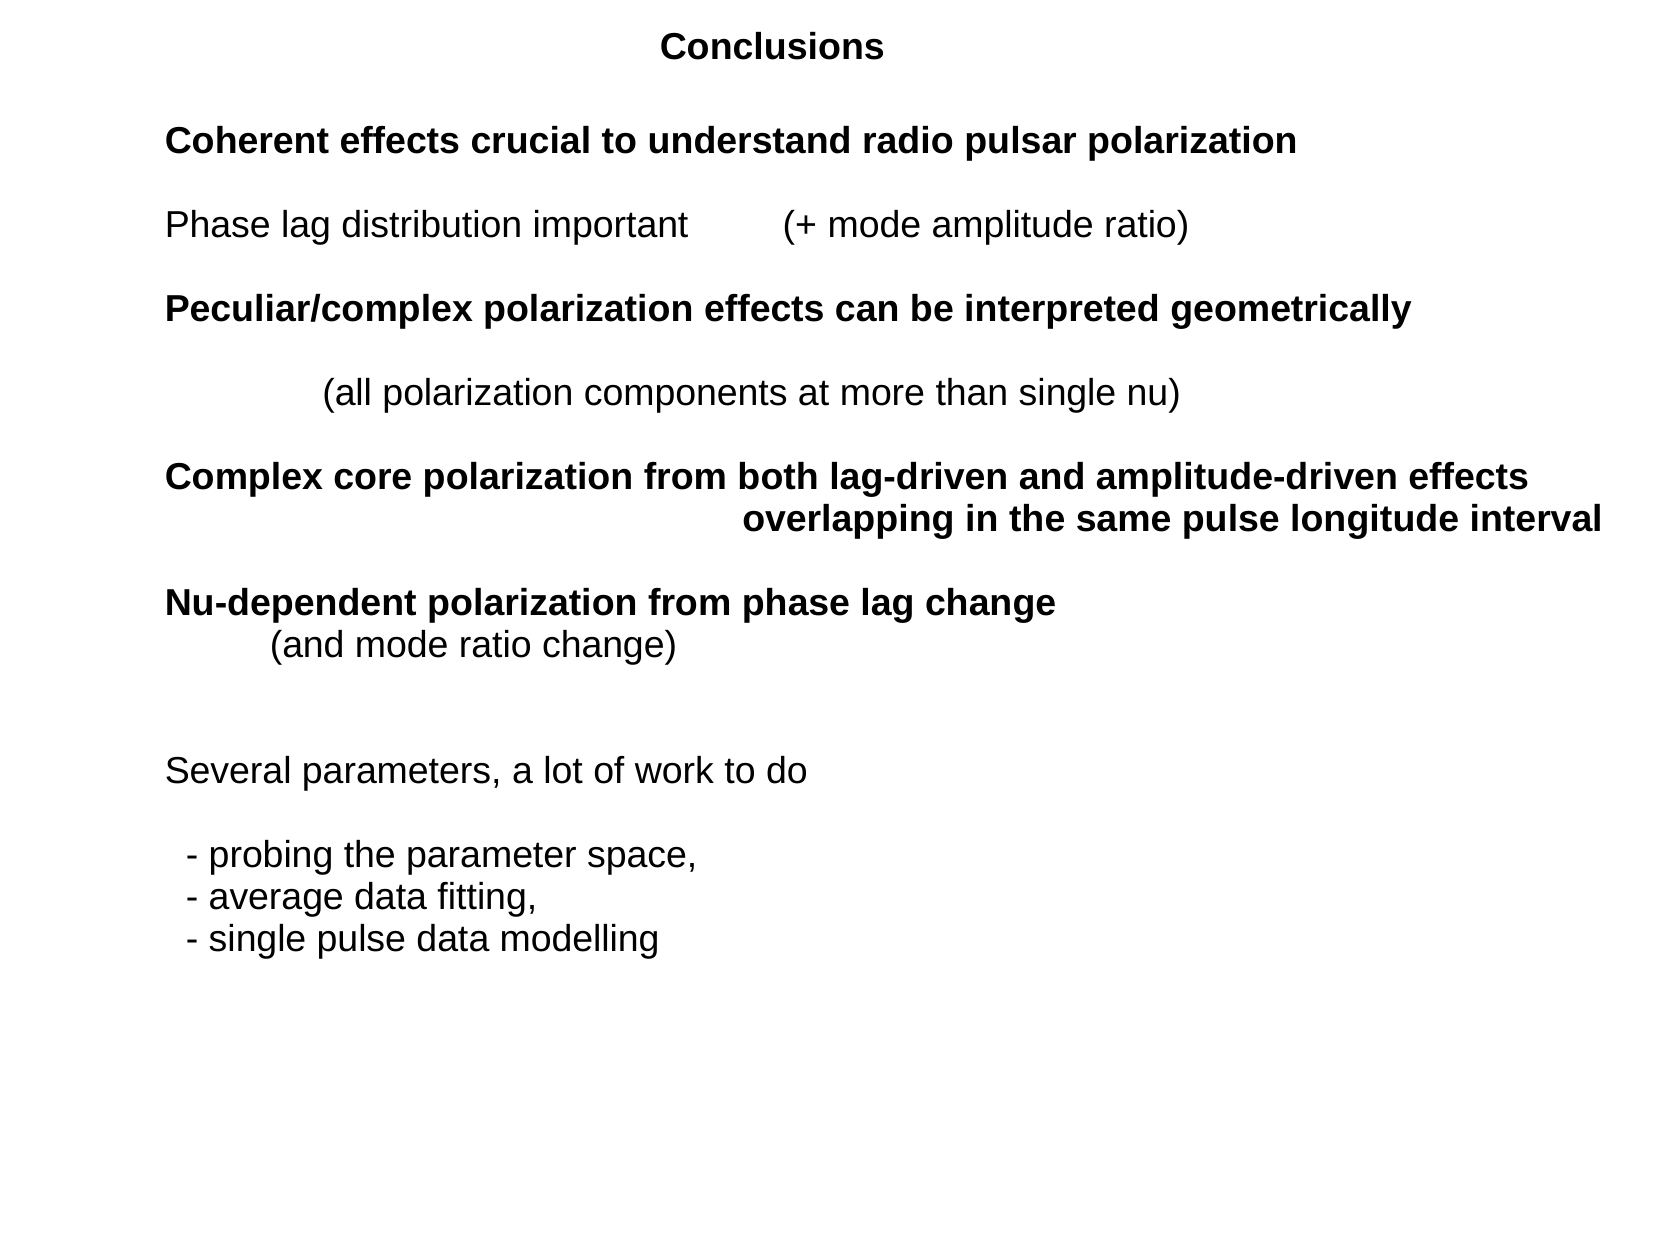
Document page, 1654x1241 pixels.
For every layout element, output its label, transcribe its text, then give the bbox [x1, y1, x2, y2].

text_box Conclusions [645, 18, 901, 76]
text_box Coherent effects crucial to understand radio pulsar polarization Phase lag distribution important (+ mode amplitude ratio) Peculiar/complex polarization effects can be interpreted geometrically (all polarization components at more than single nu) Complex core polarization from both lag-driven and amplitude-driven effects overlapping in the same pulse longitude interval Nu-dependent polarization from phase lag change (and mode ratio change) Several parameters, a lot of work to do - probing the parameter space, - average data fitting, - single pulse data modelling [150, 112, 1619, 1052]
